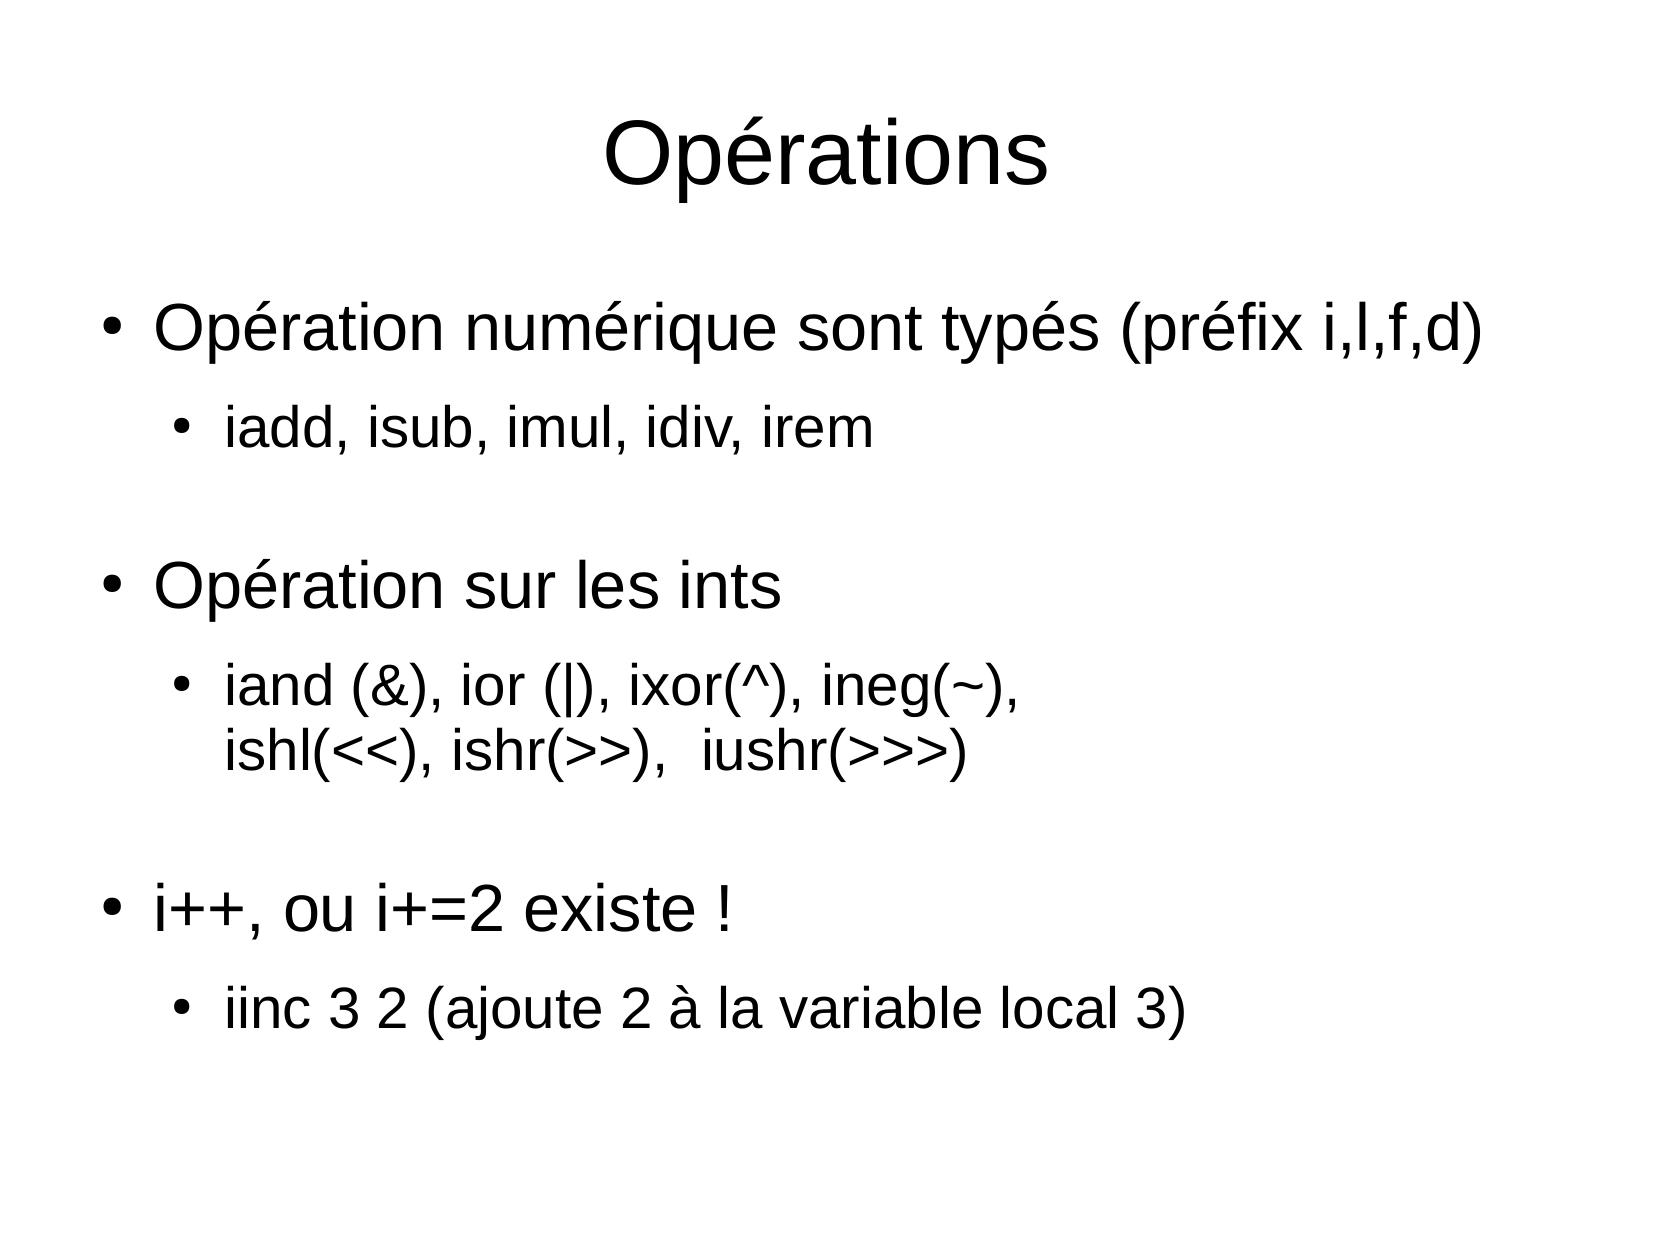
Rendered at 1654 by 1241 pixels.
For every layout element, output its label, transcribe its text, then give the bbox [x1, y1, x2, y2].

title Opérations [82, 56, 1571, 250]
list Opération numérique sont typés (préfix i,l,f,d) iadd, isub, imul, idiv, irem Opération sur les ints iand (&), ior (|), ixor(^), ineg(~), ishl(<<), ishr(>>), iushr(>>>) i++, ou i+=2 existe ! iinc 3 2 (ajoute 2 à la variable local 3) [82, 290, 1571, 1094]
